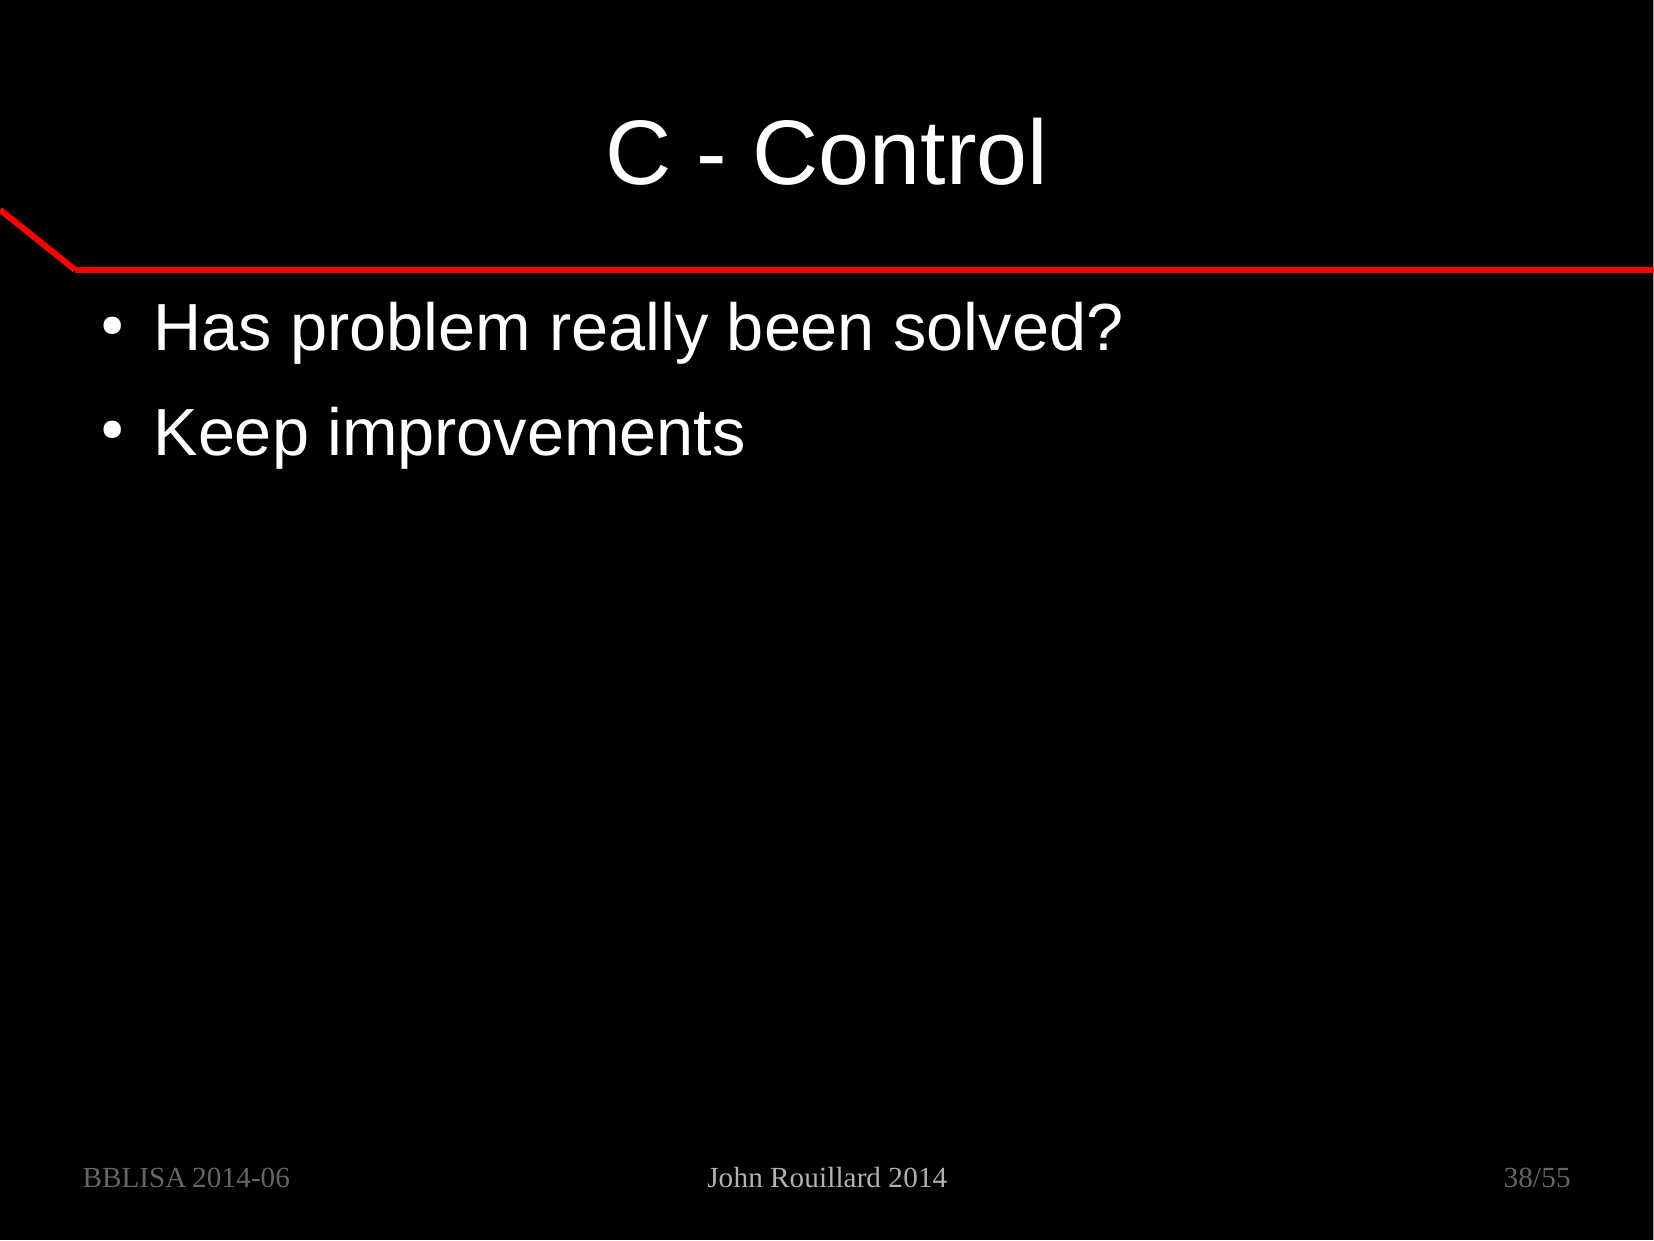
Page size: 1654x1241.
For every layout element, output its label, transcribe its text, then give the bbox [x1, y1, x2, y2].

list Has problem really been solved? Keep improvements [82, 290, 1571, 1110]
title C - Control [82, 49, 1571, 257]
